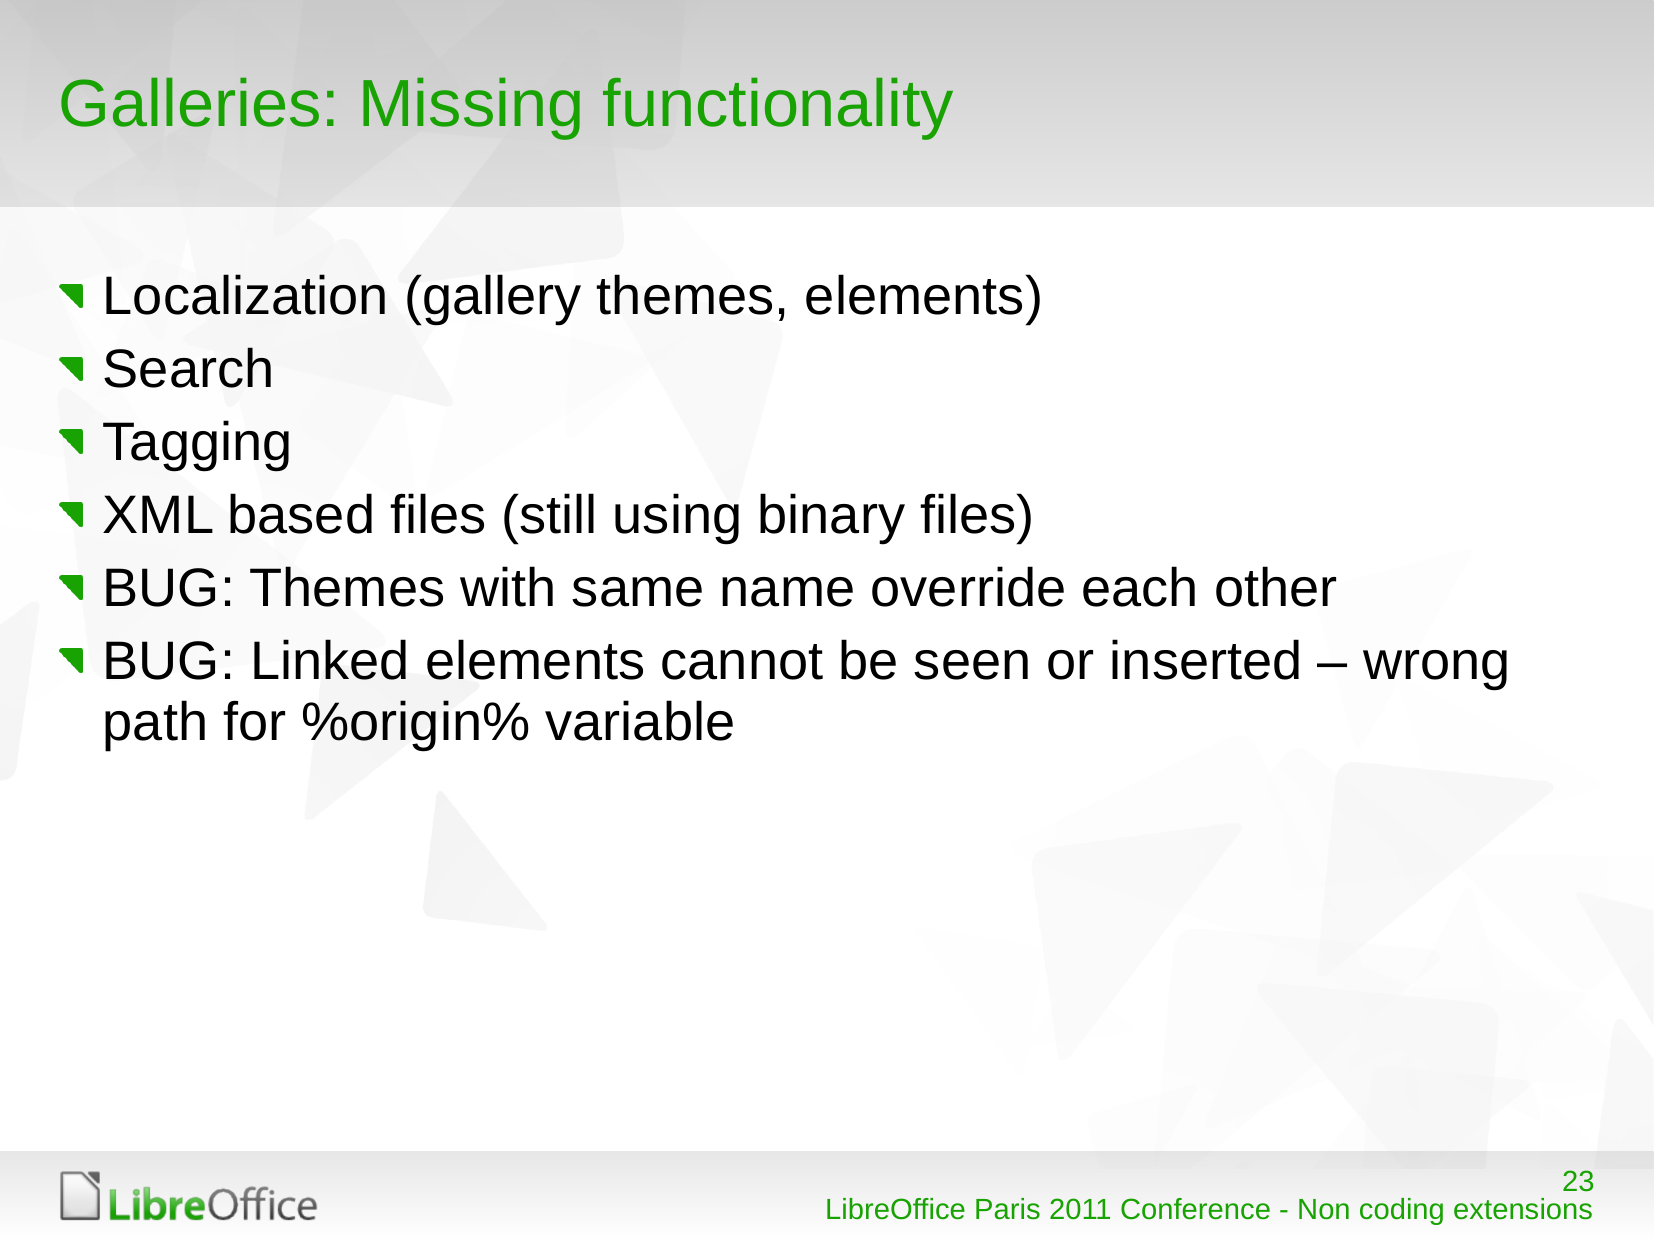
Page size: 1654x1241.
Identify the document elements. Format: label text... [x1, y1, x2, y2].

picture [0, 0, 783, 931]
title Galleries: Missing functionality [59, 29, 1595, 178]
picture [915, 548, 1654, 1169]
list Localization (gallery themes, elements) Search Tagging XML based files (still using binary files) BUG: Themes with same name override each other BUG: Linked elements cannot be seen or inserted – wrong path for %origin% variable [59, 265, 1595, 1070]
picture [41, 1152, 337, 1240]
